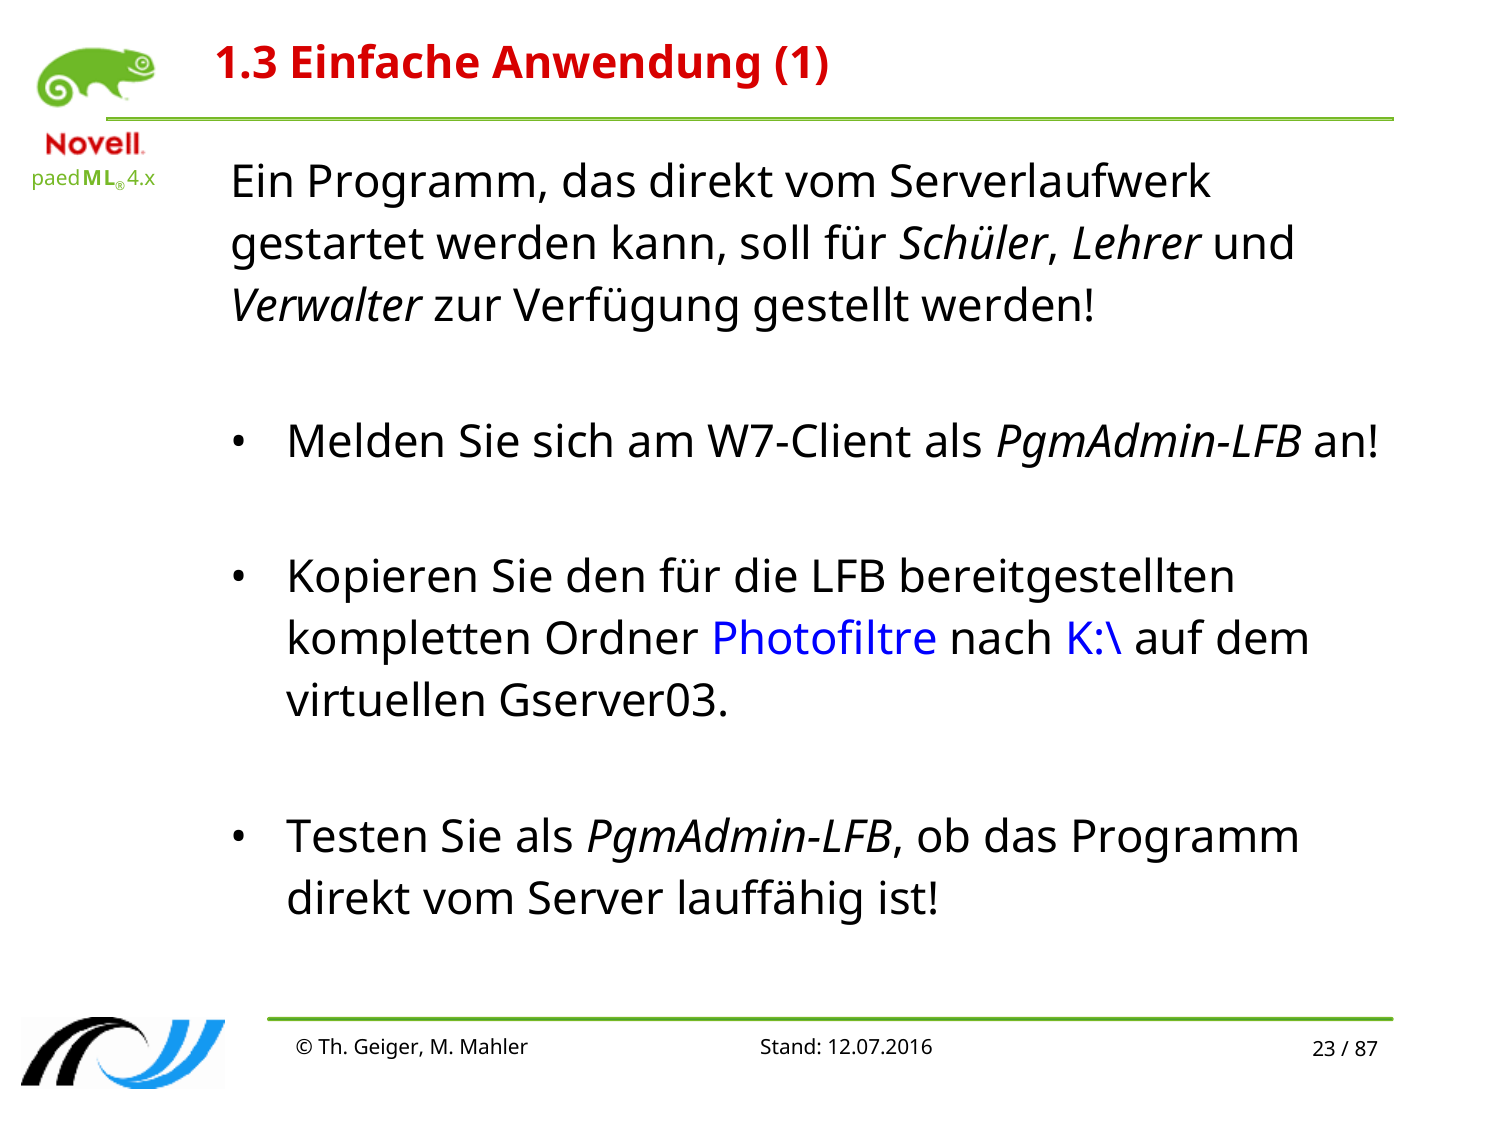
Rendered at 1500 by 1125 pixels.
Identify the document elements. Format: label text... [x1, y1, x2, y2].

picture [24, 32, 167, 175]
picture [21, 1017, 225, 1089]
title 1.3 Einfache Anwendung (1) [214, 16, 1393, 108]
list Ein Programm, das direkt vom Serverlaufwerk gestartet werden kann, soll für Schüler, Lehrer und Verwalter zur Verfügung gestellt werden! Melden Sie sich am W7-Client als PgmAdmin-LFB an! Kopieren Sie den für die LFB bereitgestellten kompletten Ordner Photofiltre nach K:\ auf dem virtuellen Gserver03. Testen Sie als PgmAdmin-LFB, ob das Programm direkt vom Server lauffähig ist! [230, 149, 1388, 914]
